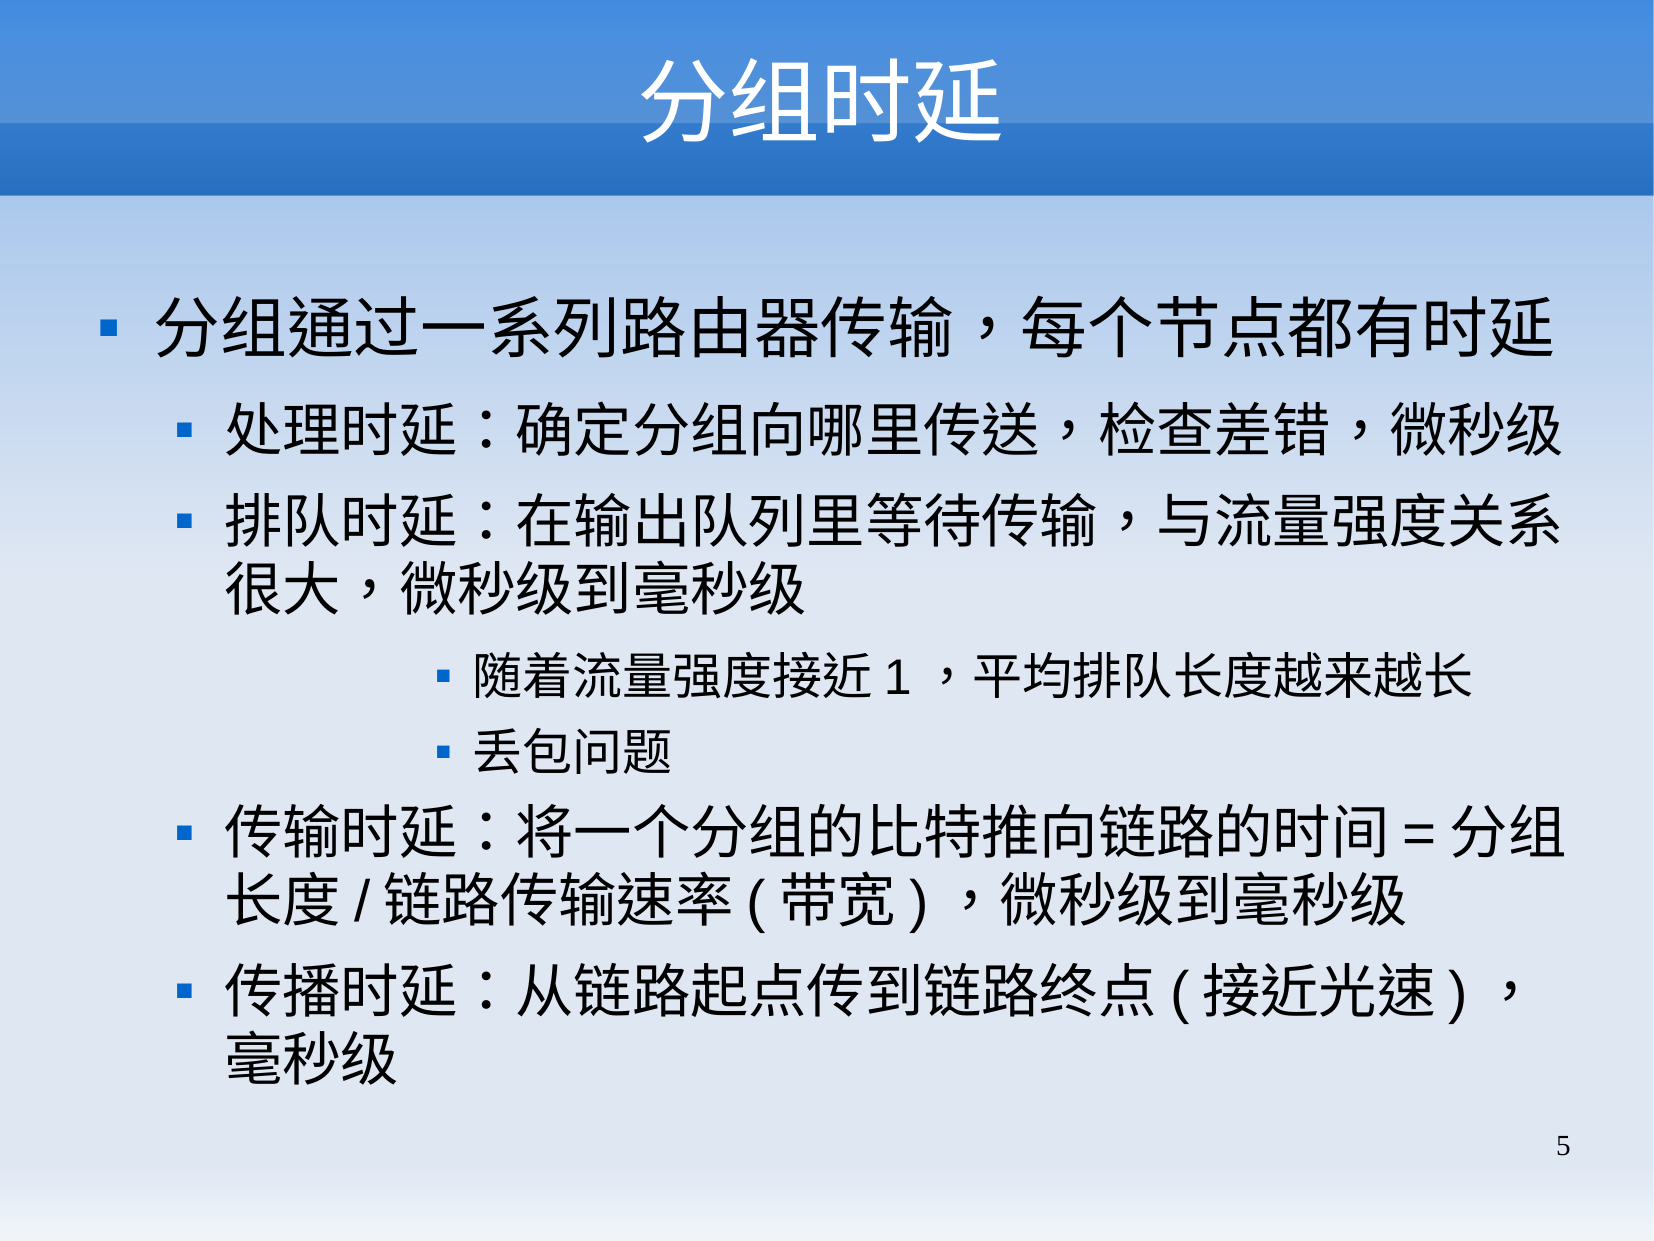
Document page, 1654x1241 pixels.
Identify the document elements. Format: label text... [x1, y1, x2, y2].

title 分组时延 [76, 0, 1565, 208]
picture [0, 0, 1654, 1241]
list 分组通过一系列路由器传输，每个节点都有时延 处理时延：确定分组向哪里传送，检查差错，微秒级 排队时延：在输出队列里等待传输，与流量强度关系很大，微秒级到毫秒级 随着流量强度接近1，平均排队长度越来越长 丢包问题 传输时延：将一个分组的比特推向链路的时间=分组长度/链路传输速率(带宽)，微秒级到毫秒级 传播时延：从链路起点传到链路终点(接近光速)，毫秒级 [82, 290, 1571, 1109]
